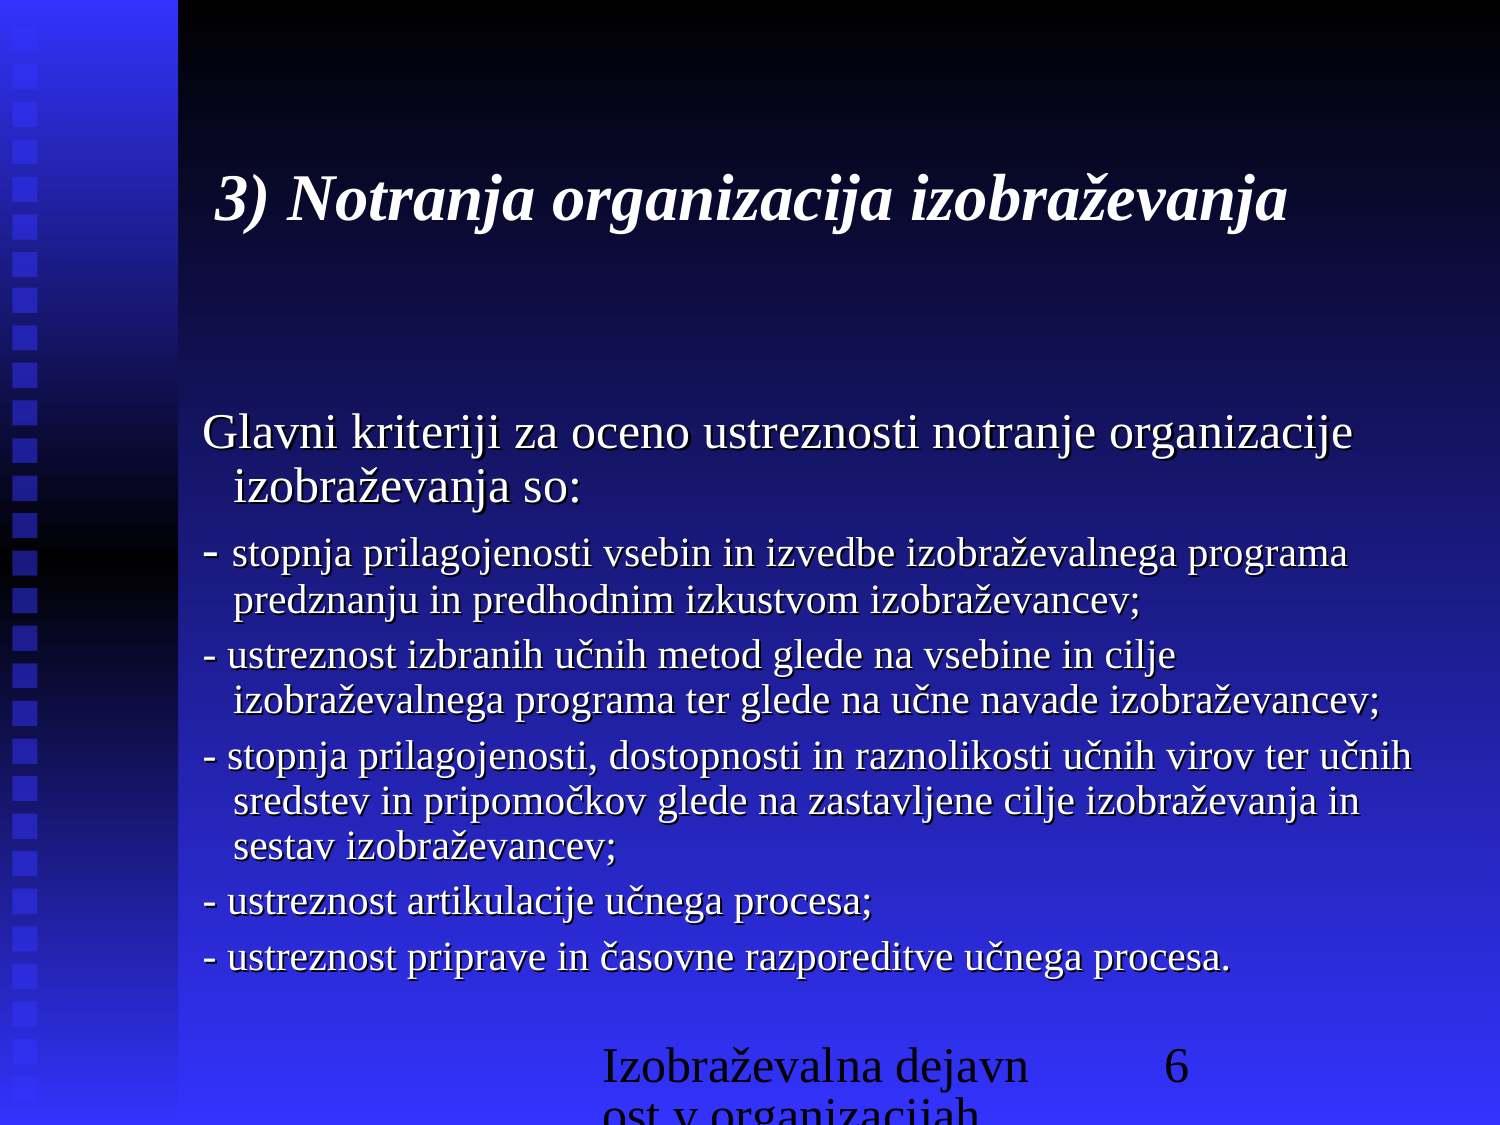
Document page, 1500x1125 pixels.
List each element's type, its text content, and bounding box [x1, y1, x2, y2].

list Glavni kriteriji za oceno ustreznosti notranje organizacije izobraževanja so: - stopnja prilagojenosti vsebin in izvedbe izobraževalnega programa predznanju in predhodnim izkustvom izobraževancev; - ustreznost izbranih učnih metod glede na vsebine in cilje izobraževalnega programa ter glede na učne navade izobraževancev; - stopnja prilagojenosti, dostopnosti in raznolikosti učnih virov ter učnih sredstev in pripomočkov glede na zastavljene cilje izobraževanja in sestav izobraževancev; - ustreznost artikulacije učnega procesa; - ustreznost priprave in časovne razporeditve učnega procesa. [187, 324, 1463, 1001]
title 3) Notranja organizacija izobraževanja [199, 99, 1438, 288]
